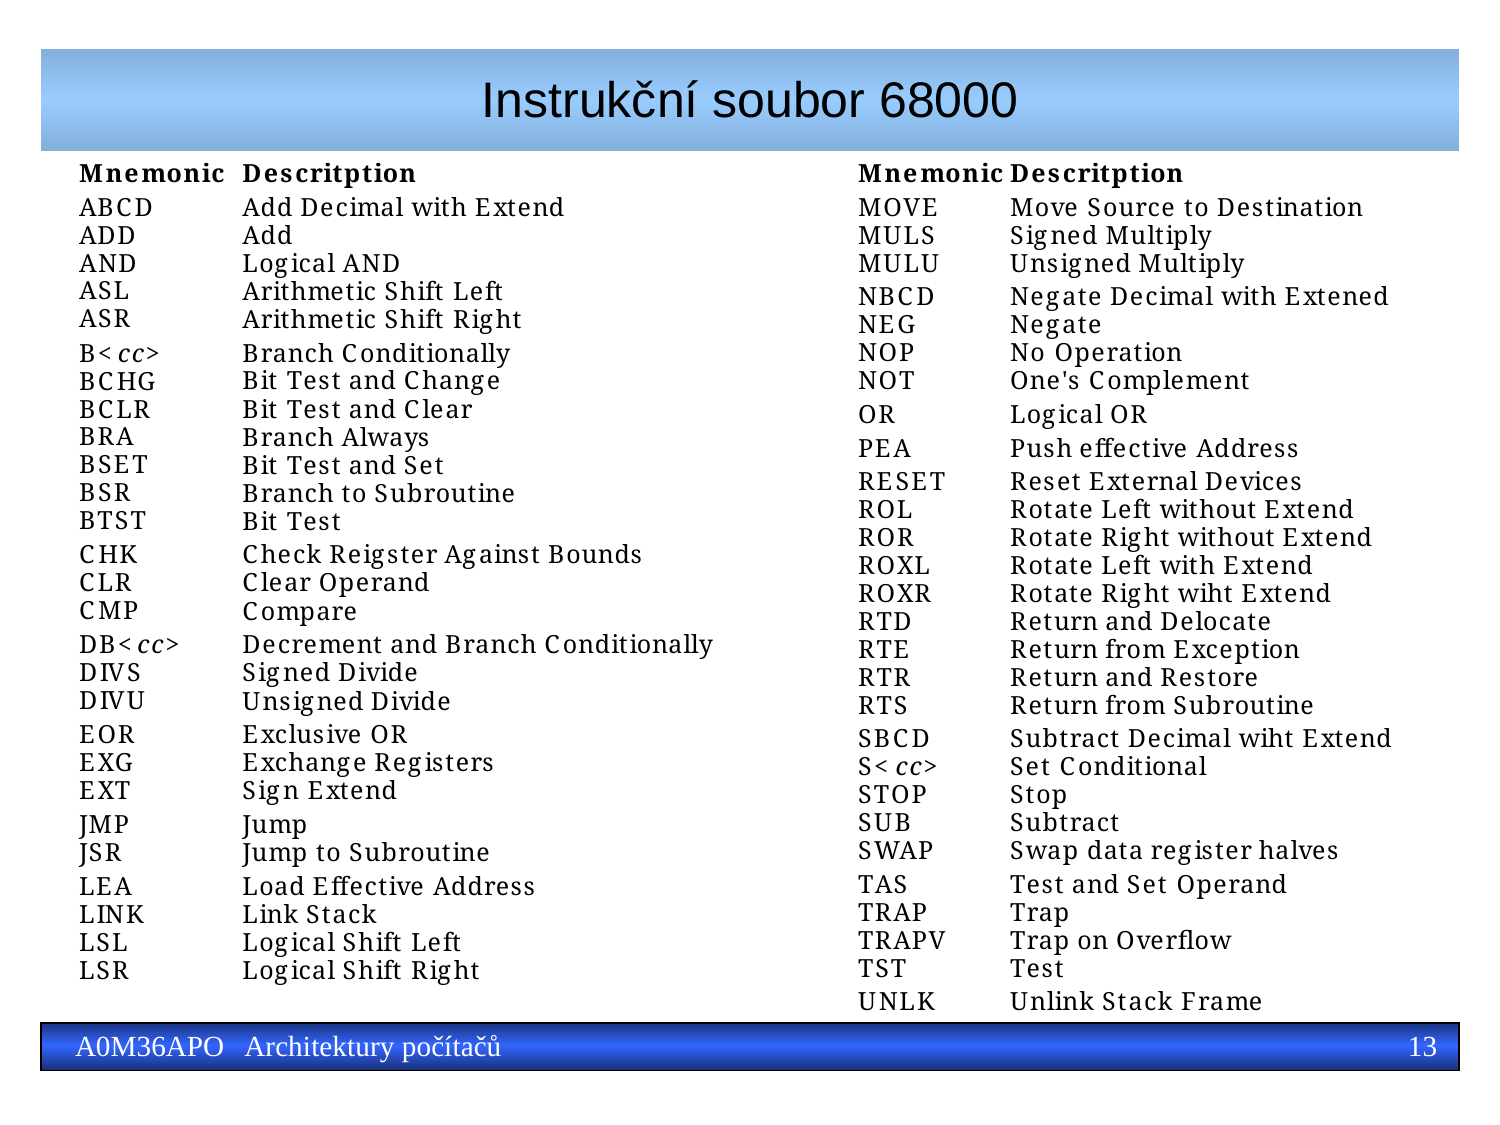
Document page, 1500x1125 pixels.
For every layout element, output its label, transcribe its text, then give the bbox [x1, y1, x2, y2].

chart [75, 156, 791, 1062]
title Instrukční soubor 68000 [41, 49, 1459, 151]
chart [853, 156, 1500, 1075]
